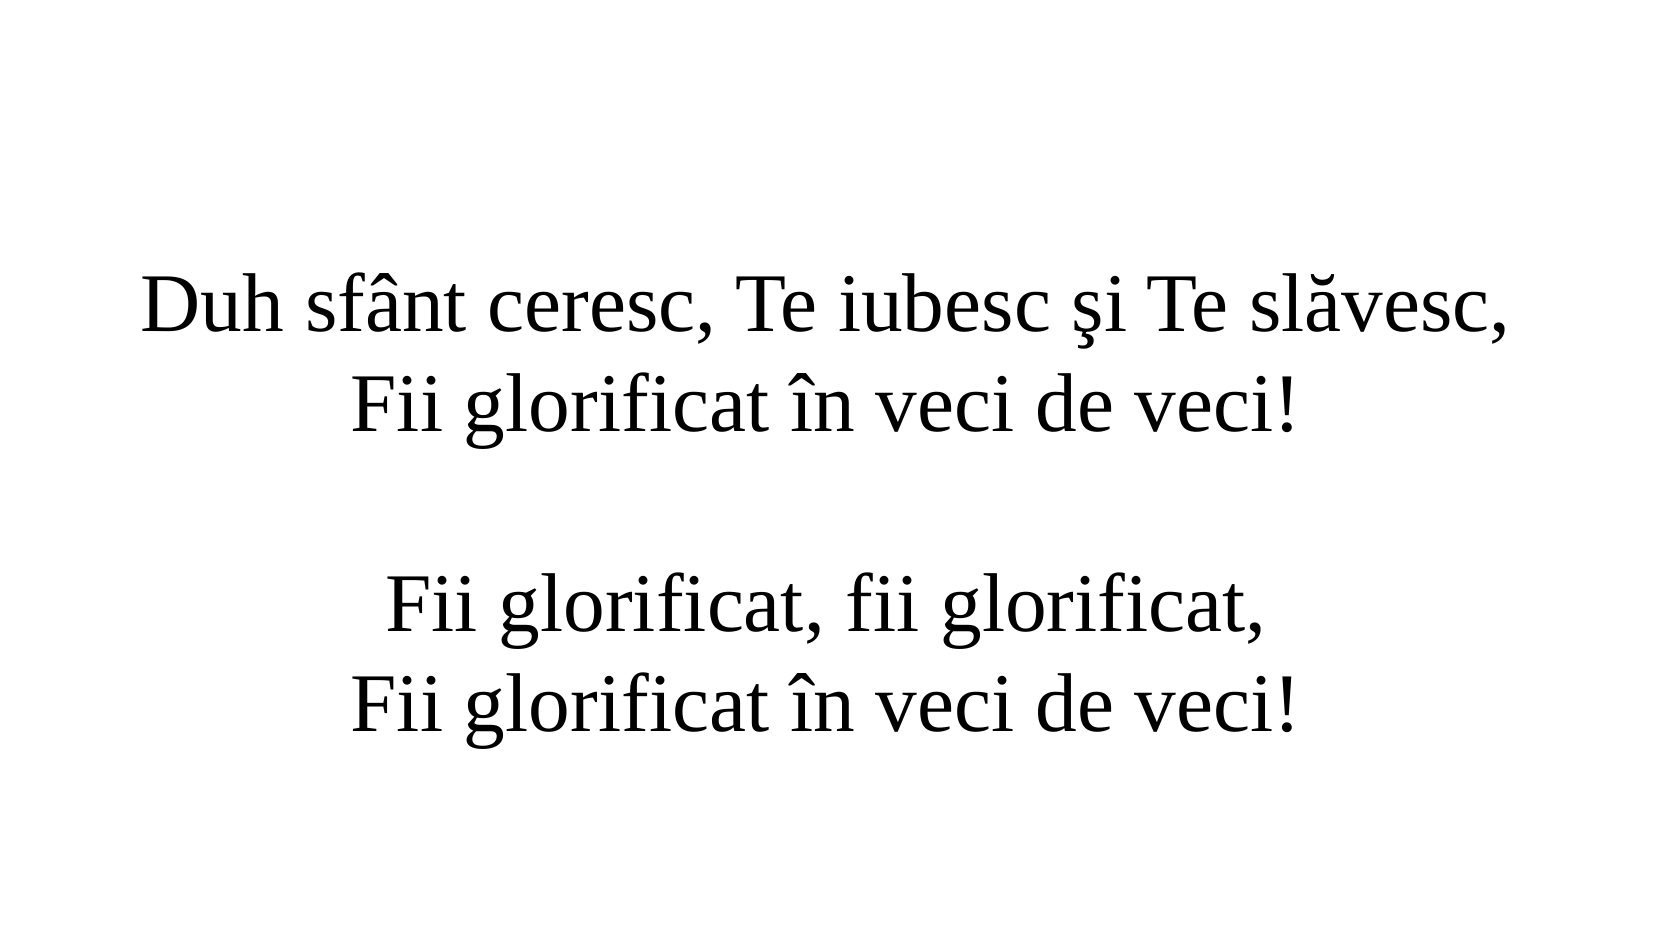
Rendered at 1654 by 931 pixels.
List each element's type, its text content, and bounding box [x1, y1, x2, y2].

subtitle Duh sfânt ceresc, Te iubesc şi Te slăvesc, Fii glorificat în veci de veci! Fii glorificat, fii glorificat, Fii glorificat în veci de veci! [0, 240, 1654, 680]
